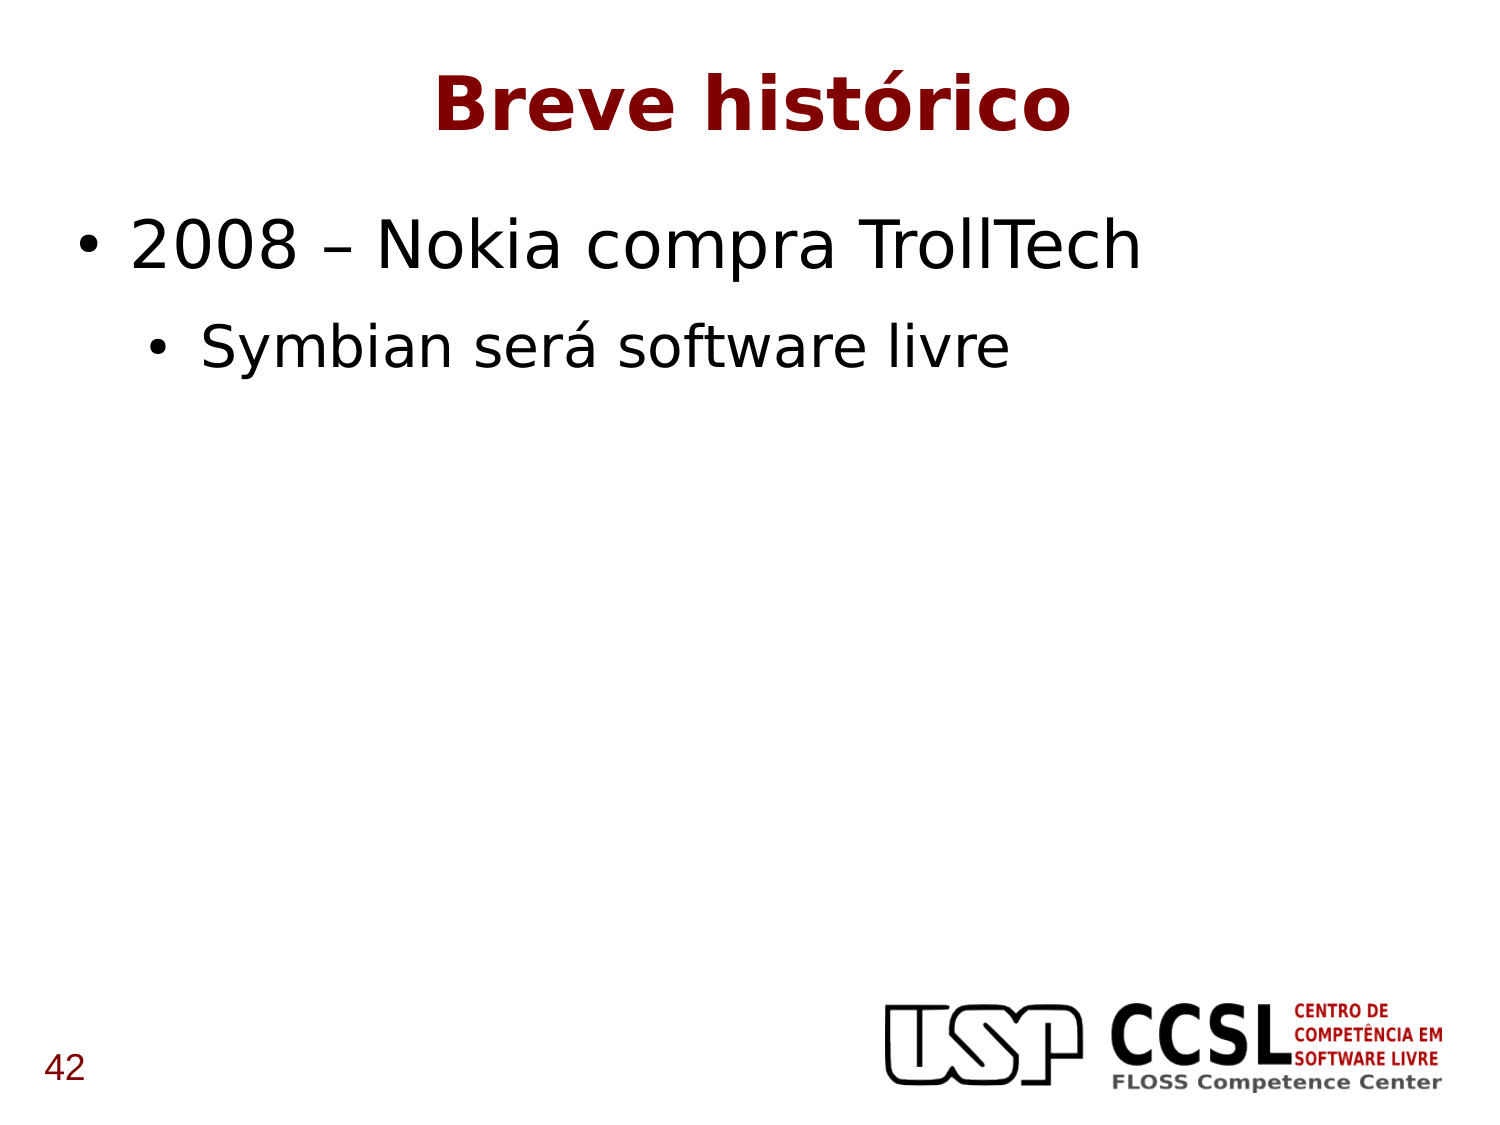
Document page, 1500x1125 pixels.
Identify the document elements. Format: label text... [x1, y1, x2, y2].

title Breve histórico [59, 29, 1447, 180]
list 2008 – Nokia compra TrollTech Symbian será software livre [59, 206, 1447, 950]
picture [885, 1003, 1442, 1093]
